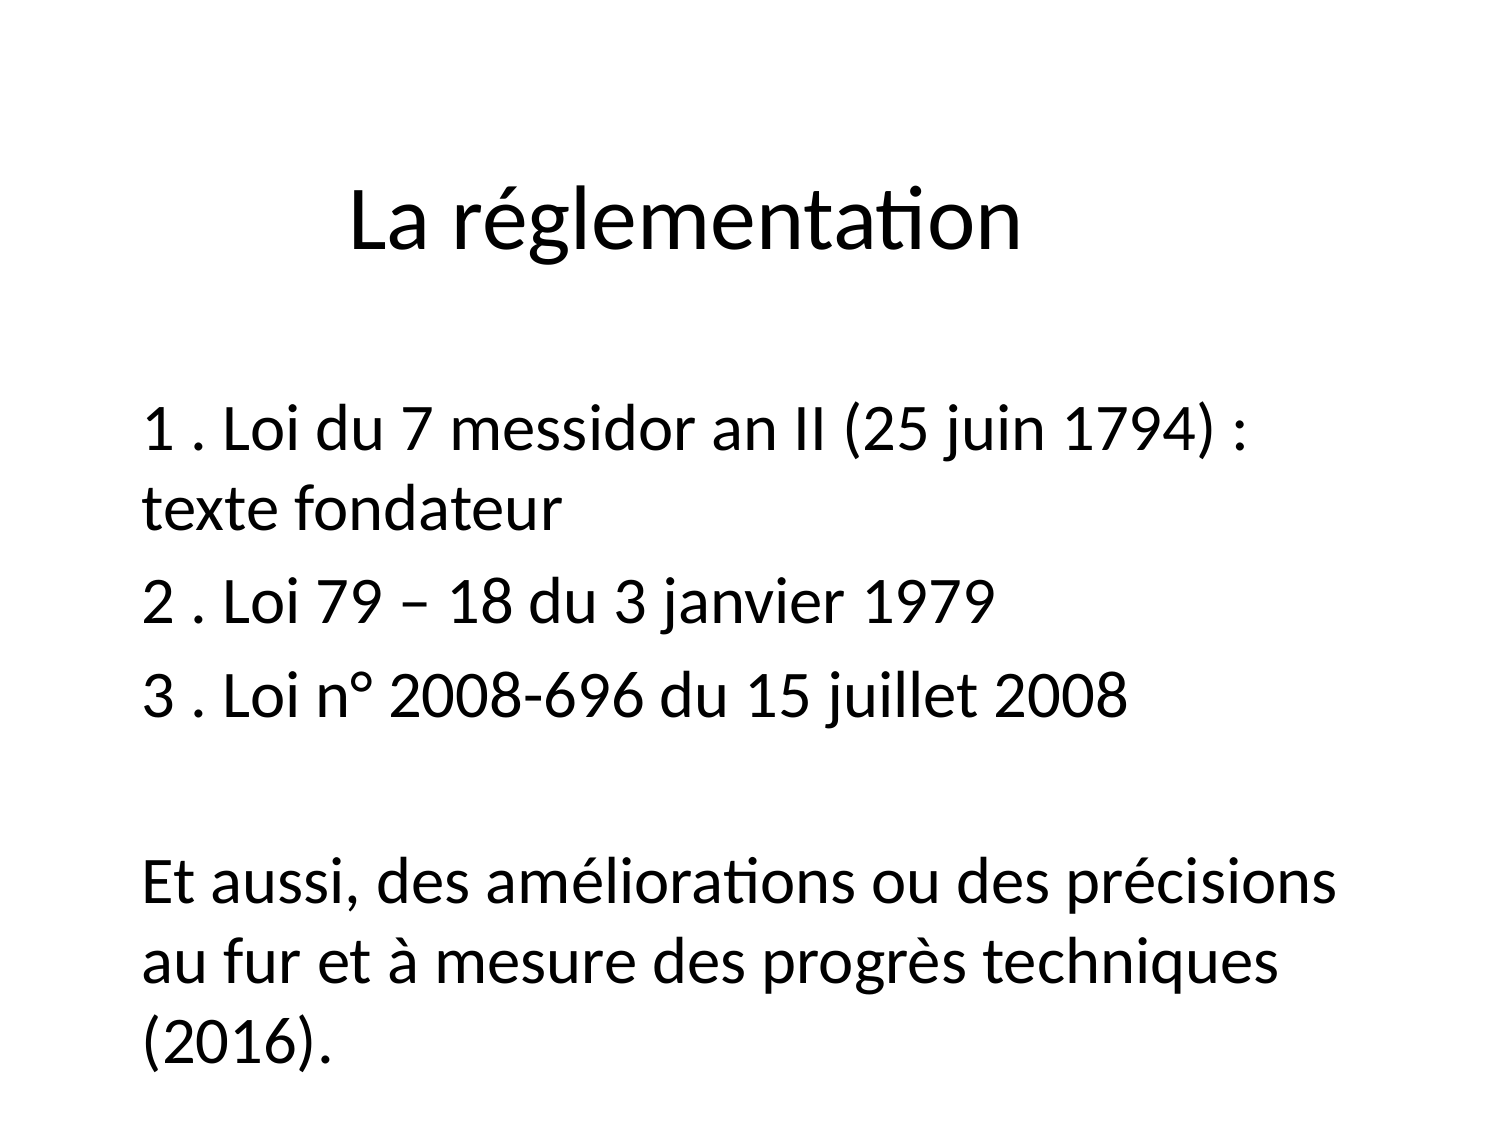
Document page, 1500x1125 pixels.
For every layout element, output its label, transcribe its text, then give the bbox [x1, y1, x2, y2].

subtitle 1 . Loi du 7 messidor an II (25 juin 1794) : texte fondateur 2 . Loi 79 – 18 du 3 janvier 1979 3 . Loi n° 2008-696 du 15 juillet 2008 Et aussi, des améliorations ou des précisions au fur et à mesure des progrès techniques (2016). [141, 383, 1359, 845]
title La réglementation [142, 59, 1418, 368]
